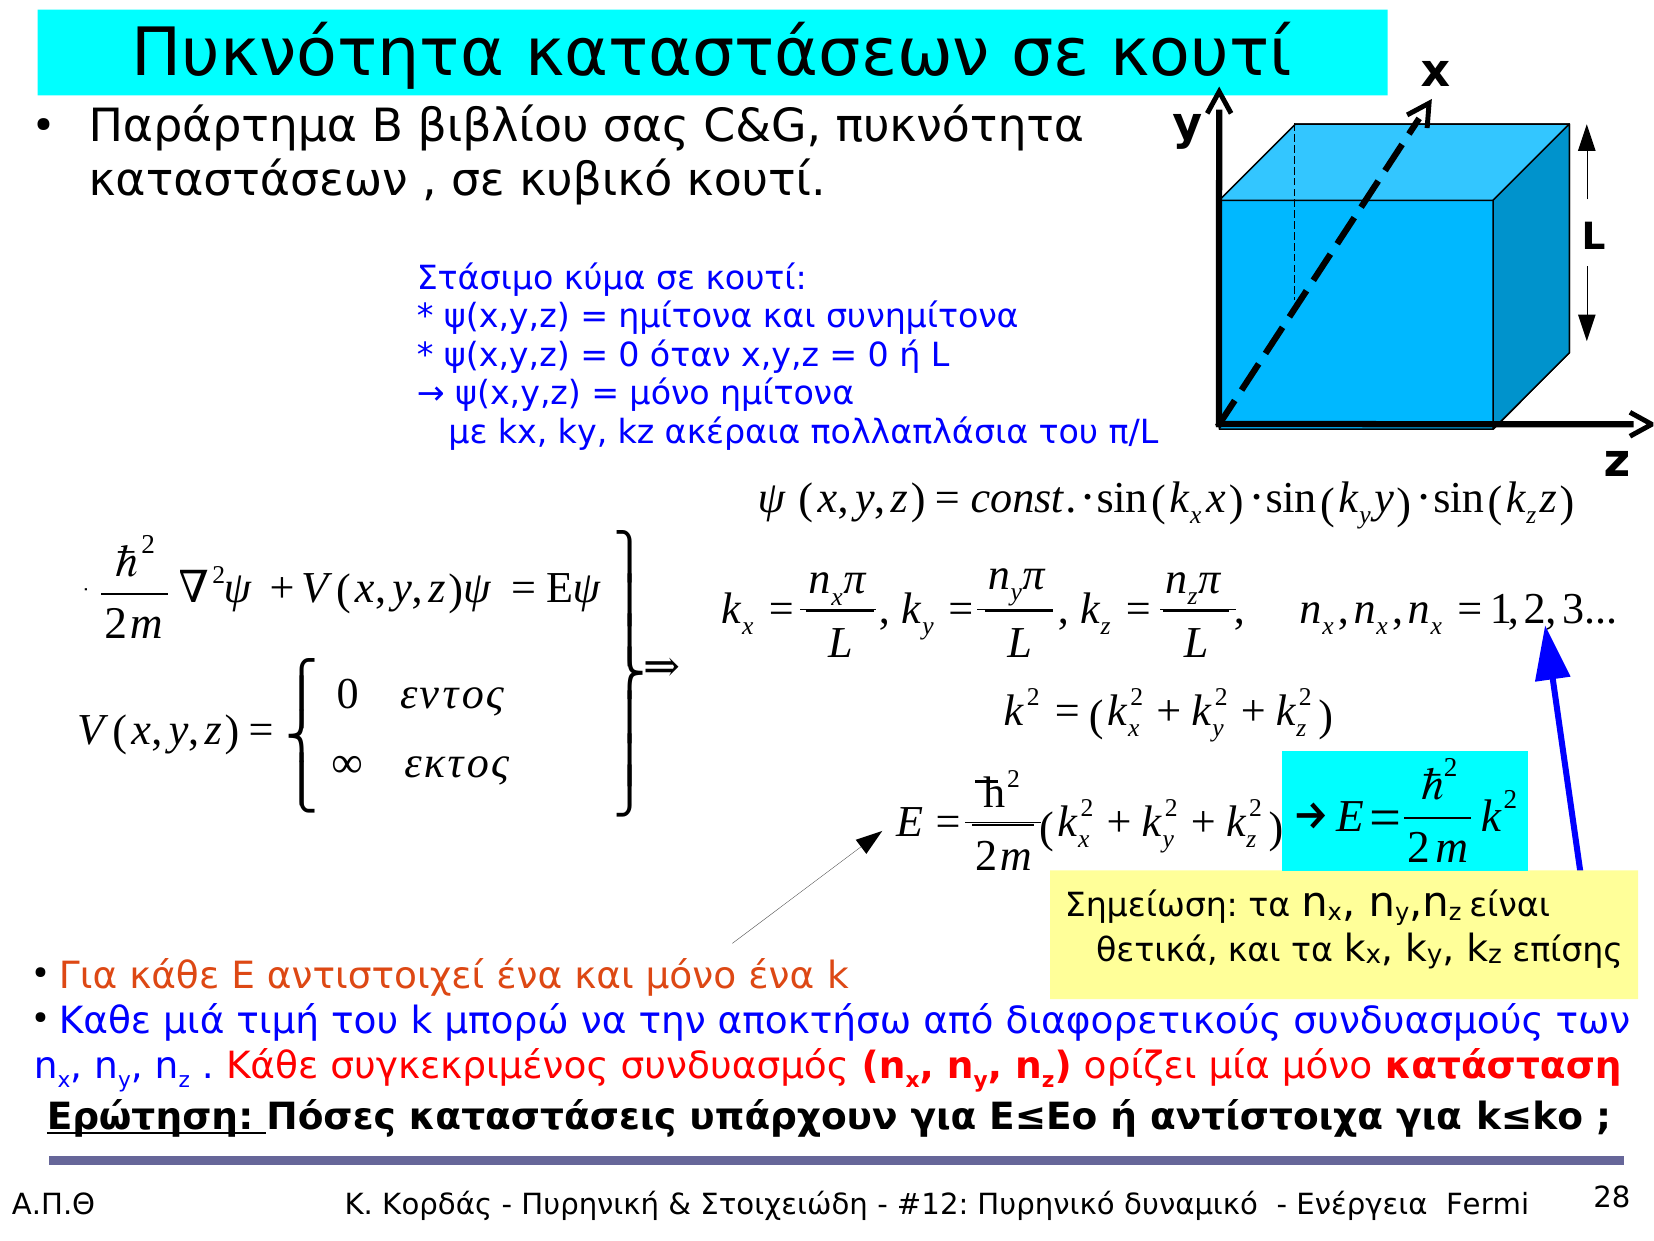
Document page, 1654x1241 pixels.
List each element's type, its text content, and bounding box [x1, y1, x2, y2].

text_box L [1553, 204, 1617, 266]
text_box x [1405, 36, 1465, 106]
text_box [1223, 124, 1570, 421]
text_box z [1588, 426, 1646, 495]
text_box y [1157, 89, 1218, 159]
chart [73, 445, 1645, 893]
text_box Σημείωση: τα nx, ny,nz είναι θετικά, και τα kx, ky, kz επίσης [1050, 870, 1639, 1000]
text_box Στάσιμο κύμα σε κουτί: * ψ(x,y,z) = ημίτονα και συνημίτονα * ψ(x,y,z) = 0 όταν x,y,z = 0 ή L → ψ(x,y,z) = μόνο ημίτονα με kx, ky, kz ακέραια πολλαπλάσια του π/L [402, 250, 1214, 459]
list Παράρτημα Β βιβλίου σας C&G, πυκνότητα καταστάσεων , σε κυβικό κουτί. [17, 99, 1201, 310]
title Πυκνότητα καταστάσεων σε κουτί [37, 9, 1388, 96]
text_box Για κάθε Ε αντιστοιχεί ένα και μόνο ένα k Καθε μιά τιμή του k μπορώ να την αποκτήσω από διαφορετικούς συνδυασμούς των nx, ny, nz . Κάθε συγκεκριμένος συνδυασμός (nx, ny, nz) ορίζει μία μόνο κατάσταση Ερώτηση: Πόσες καταστάσεις υπάρχουν για Ε≤Εο ή αντίστοιχα για k≤ko ; [19, 943, 1651, 1146]
